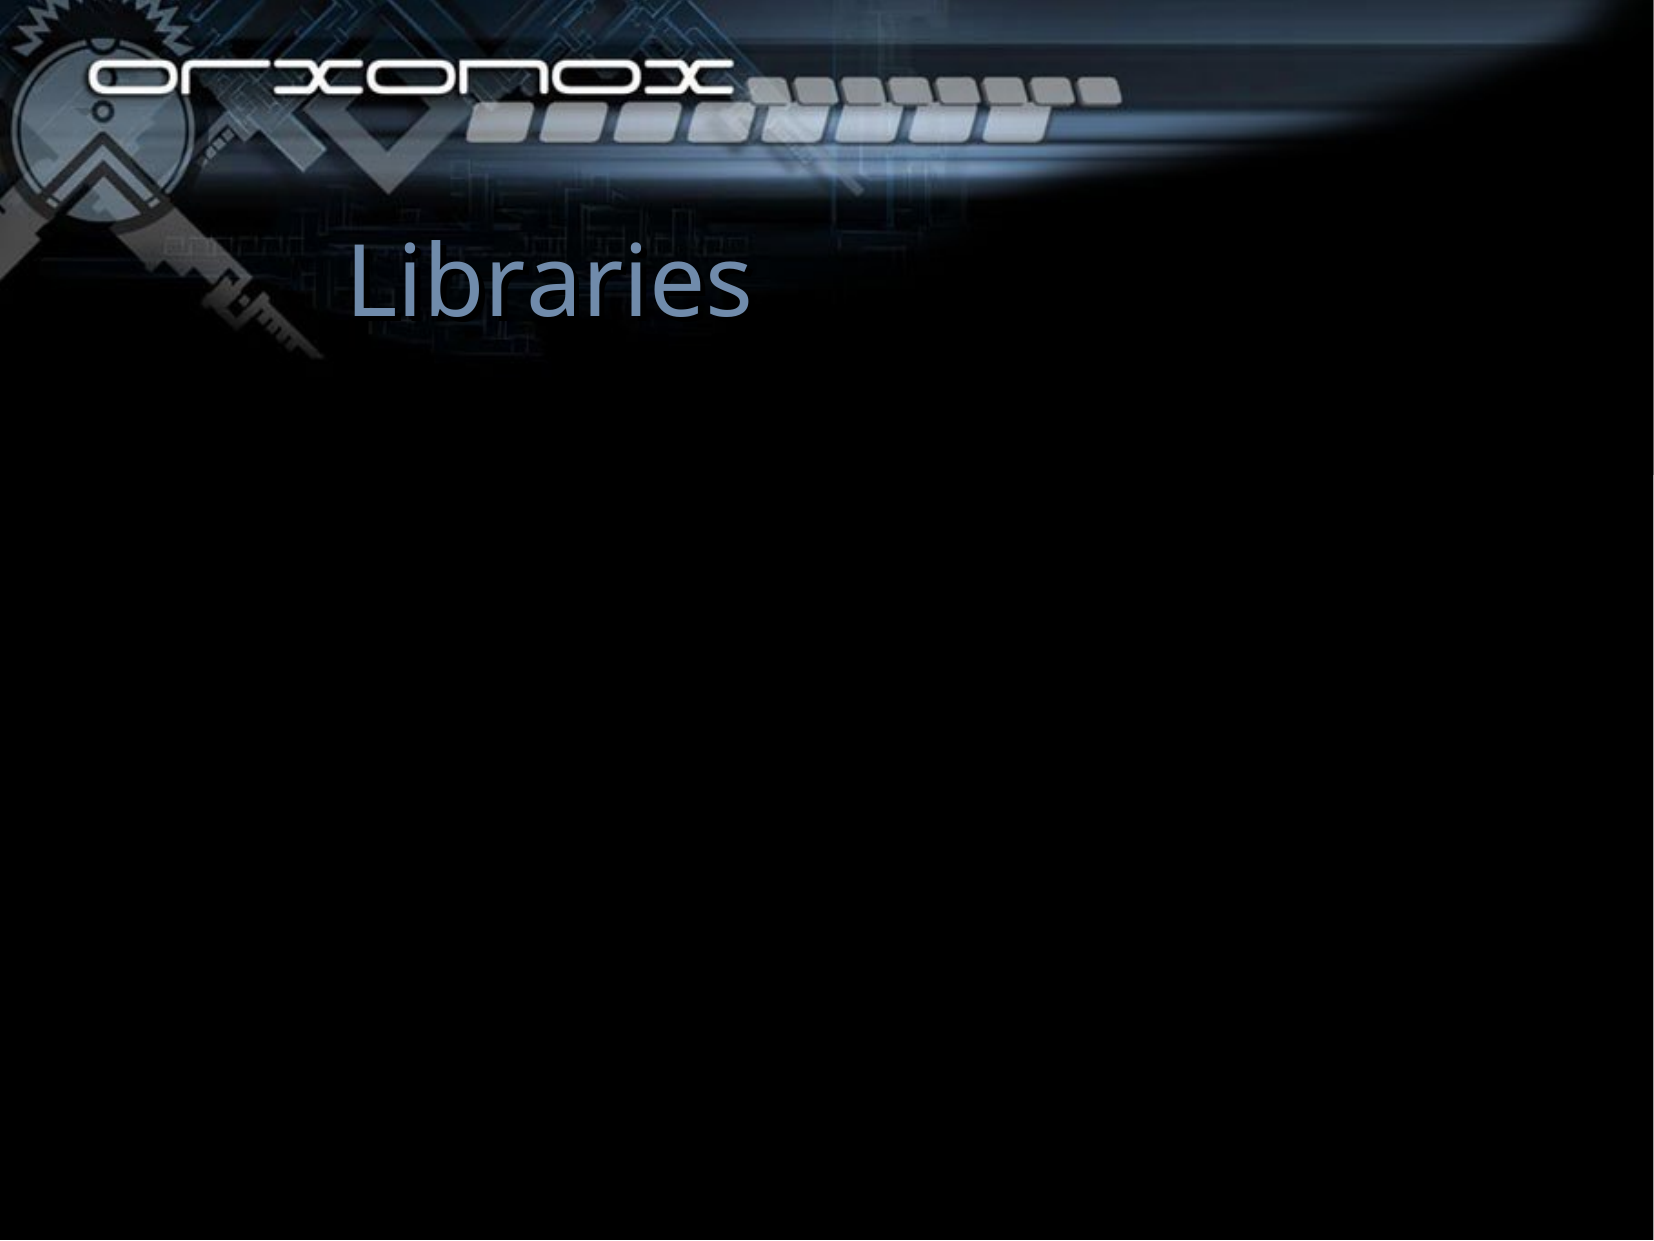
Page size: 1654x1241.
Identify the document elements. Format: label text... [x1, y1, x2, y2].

text_box Libraries [330, 194, 1306, 344]
picture [0, 0, 1654, 475]
